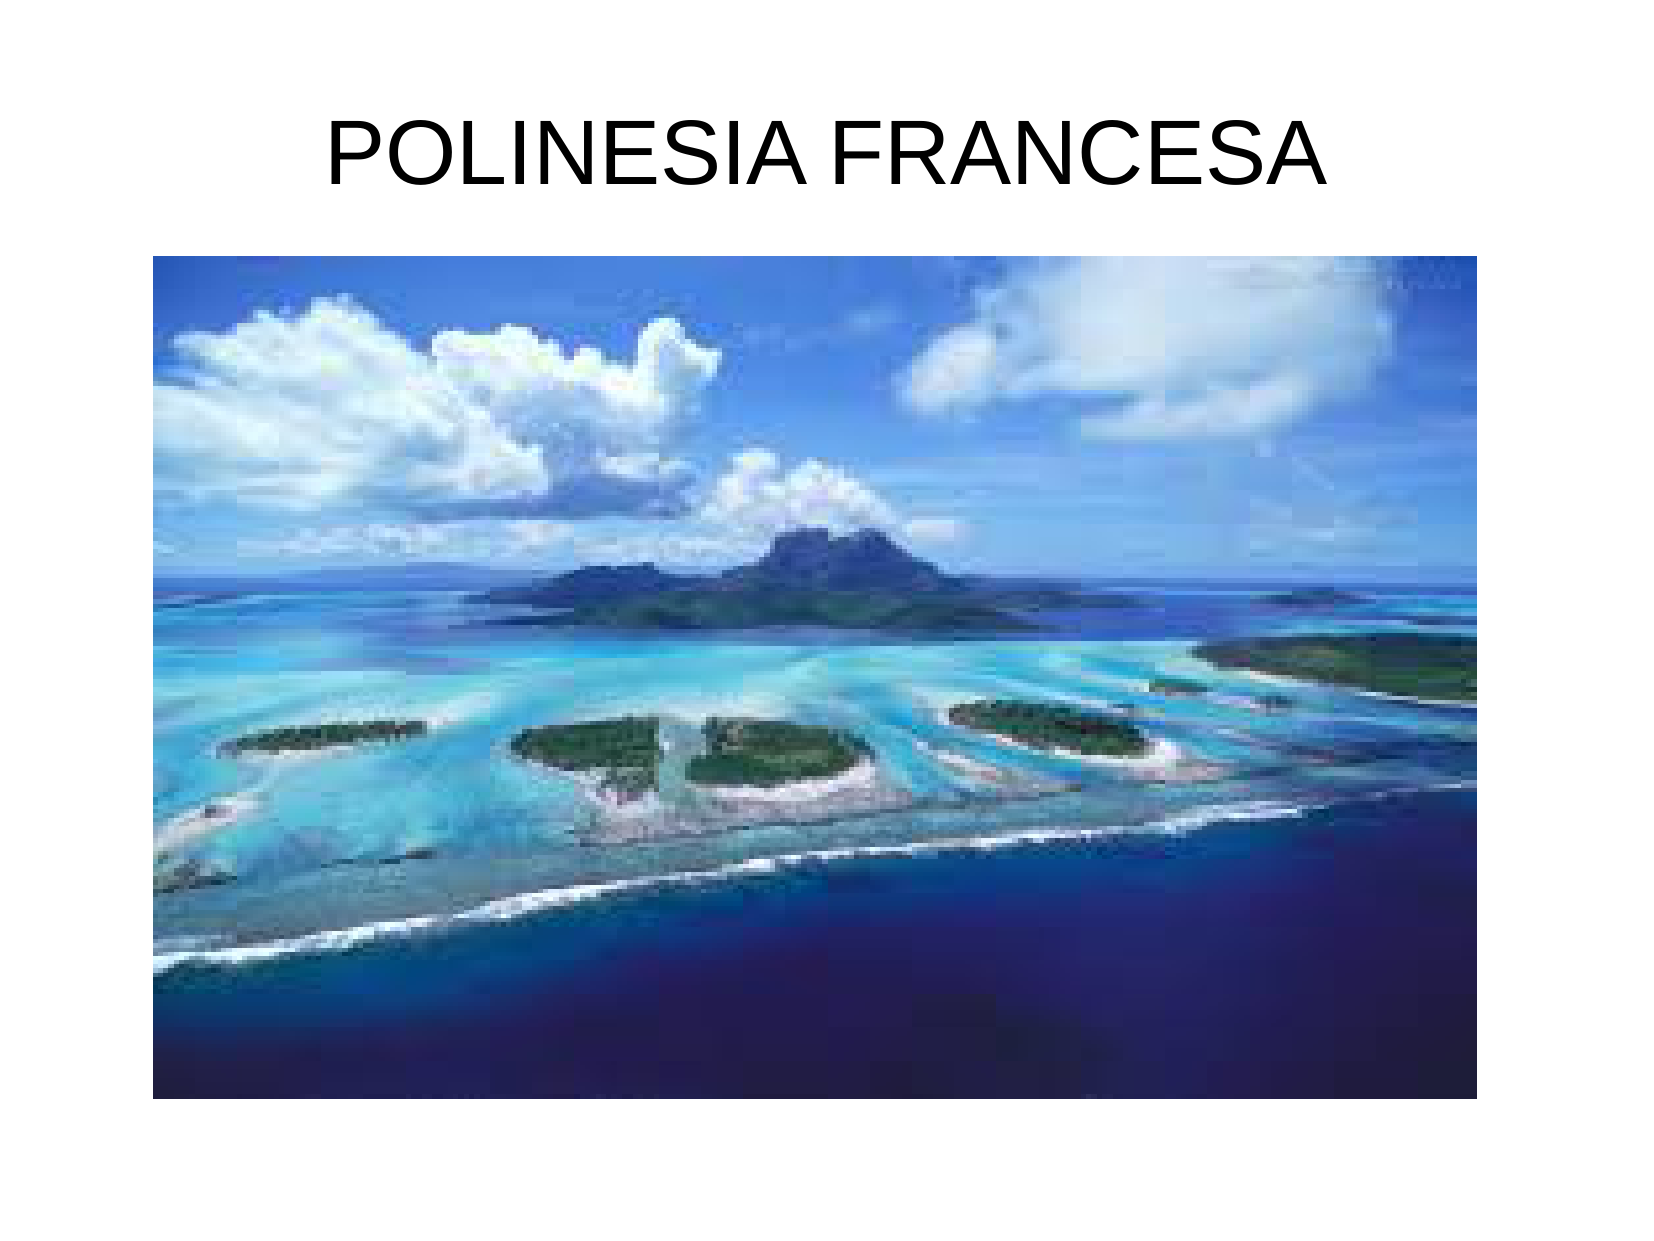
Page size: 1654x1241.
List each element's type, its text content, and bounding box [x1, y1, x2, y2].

picture [153, 256, 1477, 1099]
title POLINESIA FRANCESA [82, 49, 1571, 257]
